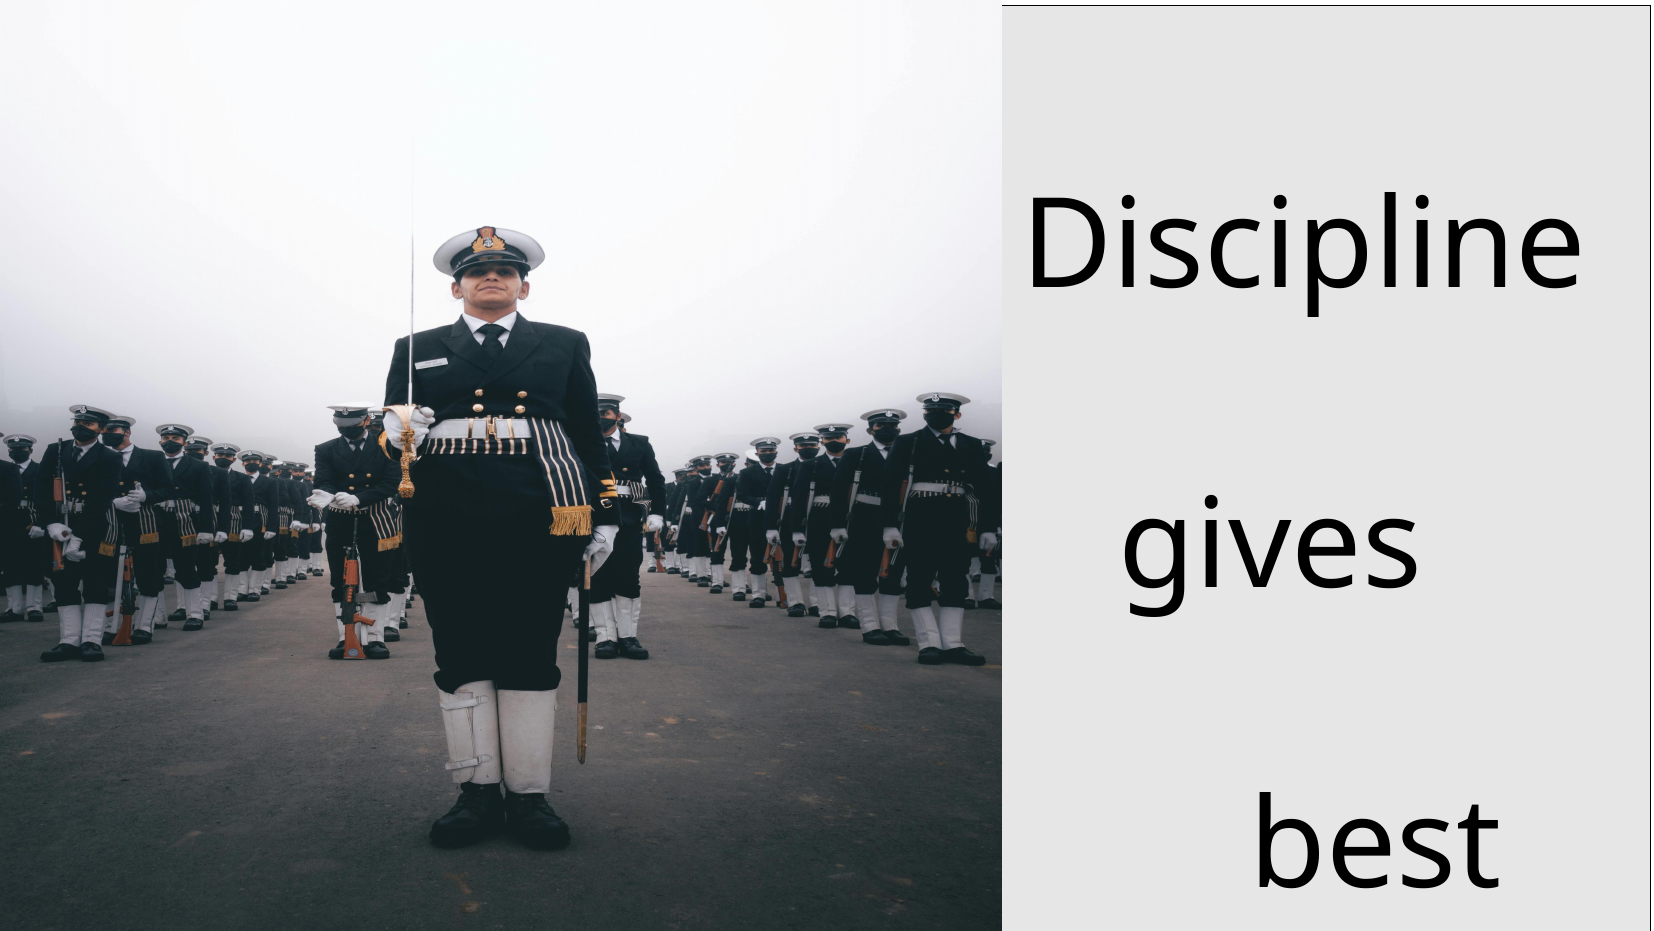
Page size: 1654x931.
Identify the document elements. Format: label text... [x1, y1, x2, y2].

text_box [1002, 5, 1651, 155]
text_box Discipline gives best [1002, 155, 1654, 771]
text_box [1002, 771, 1651, 931]
picture [0, 0, 1002, 931]
